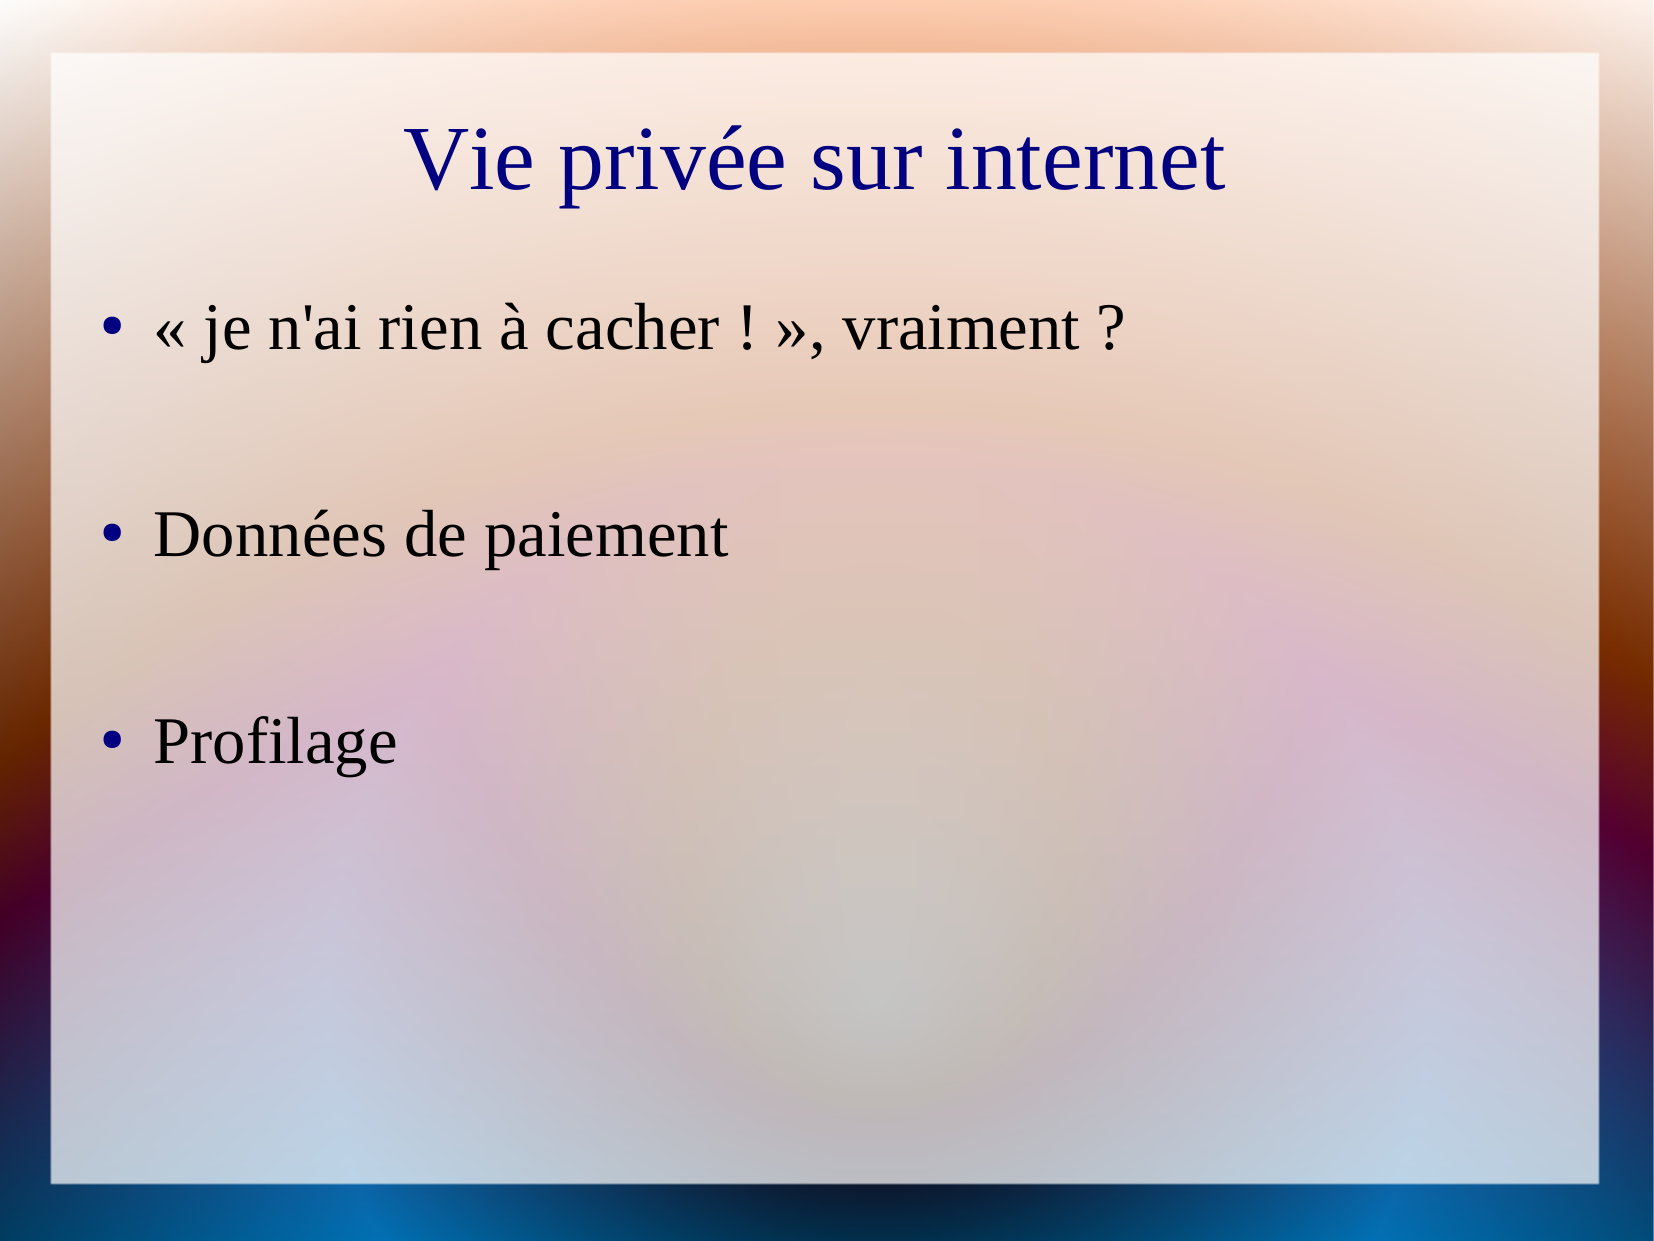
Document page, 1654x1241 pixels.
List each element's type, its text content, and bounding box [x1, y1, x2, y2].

title Vie privée sur internet [82, 55, 1571, 263]
list « je n'ai rien à cacher ! », vraiment ? Données de paiement Profilage [82, 290, 1571, 1034]
picture [0, 0, 1654, 1241]
